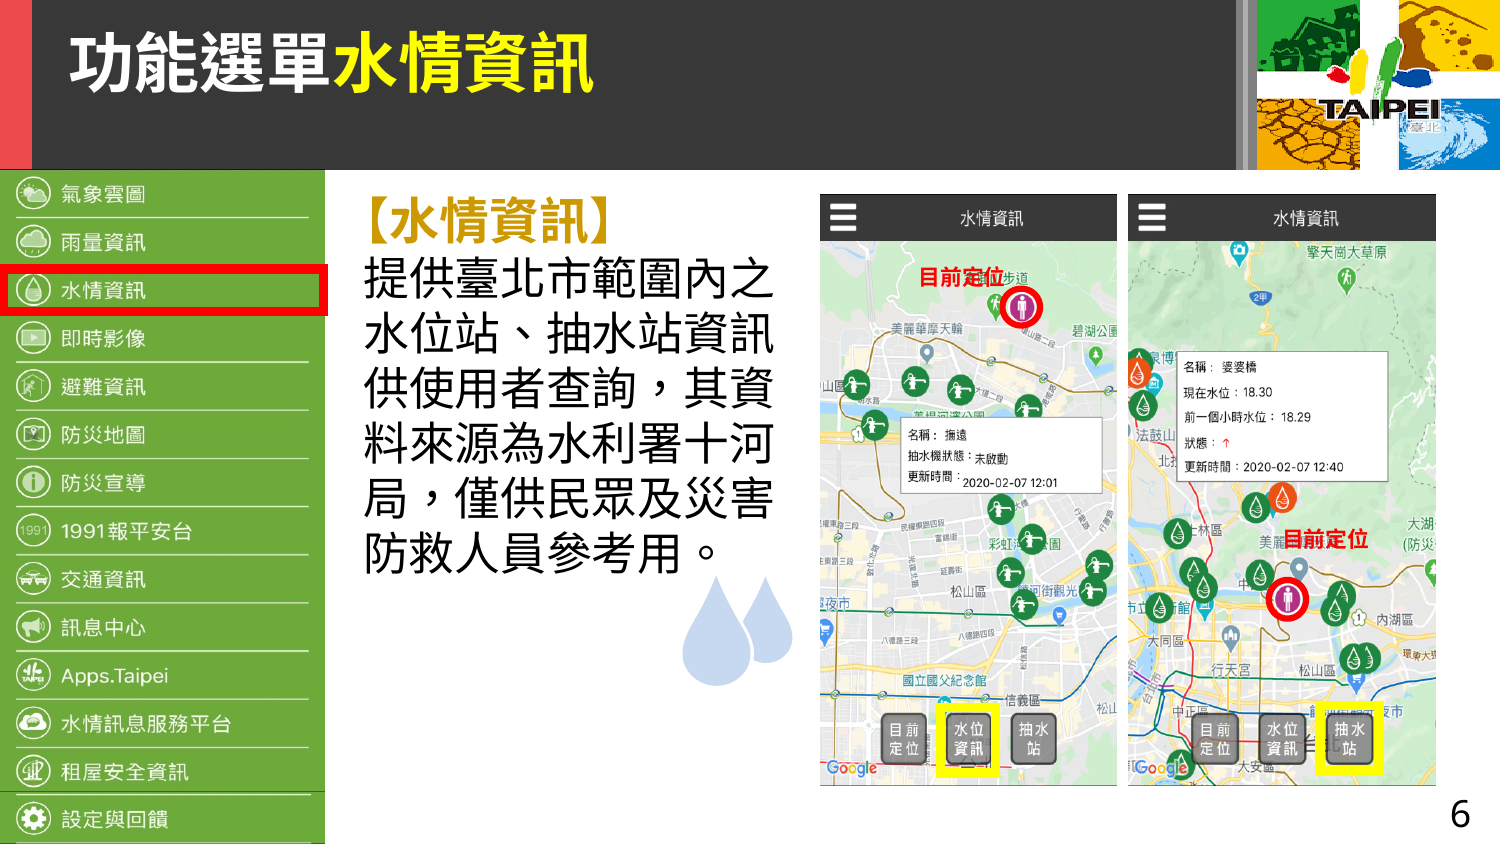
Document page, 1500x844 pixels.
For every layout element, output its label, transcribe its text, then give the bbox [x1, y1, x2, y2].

text_box 目前定位 [1267, 519, 1384, 560]
text_box 目前定位 [903, 256, 1021, 298]
text_box 6 [1435, 782, 1495, 844]
text_box [742, 576, 793, 664]
list 功能選單水情資訊 [53, 13, 1235, 109]
text_box 【水情資訊】 提供臺北市範圍內之水位站、抽水站資訊供使用者查詢，其資料來源為水利署十河局，僅供民眾及災害防救人員參考用。 [324, 182, 798, 592]
picture [8, 274, 319, 307]
text_box [682, 575, 751, 686]
picture [0, 0, 1500, 844]
